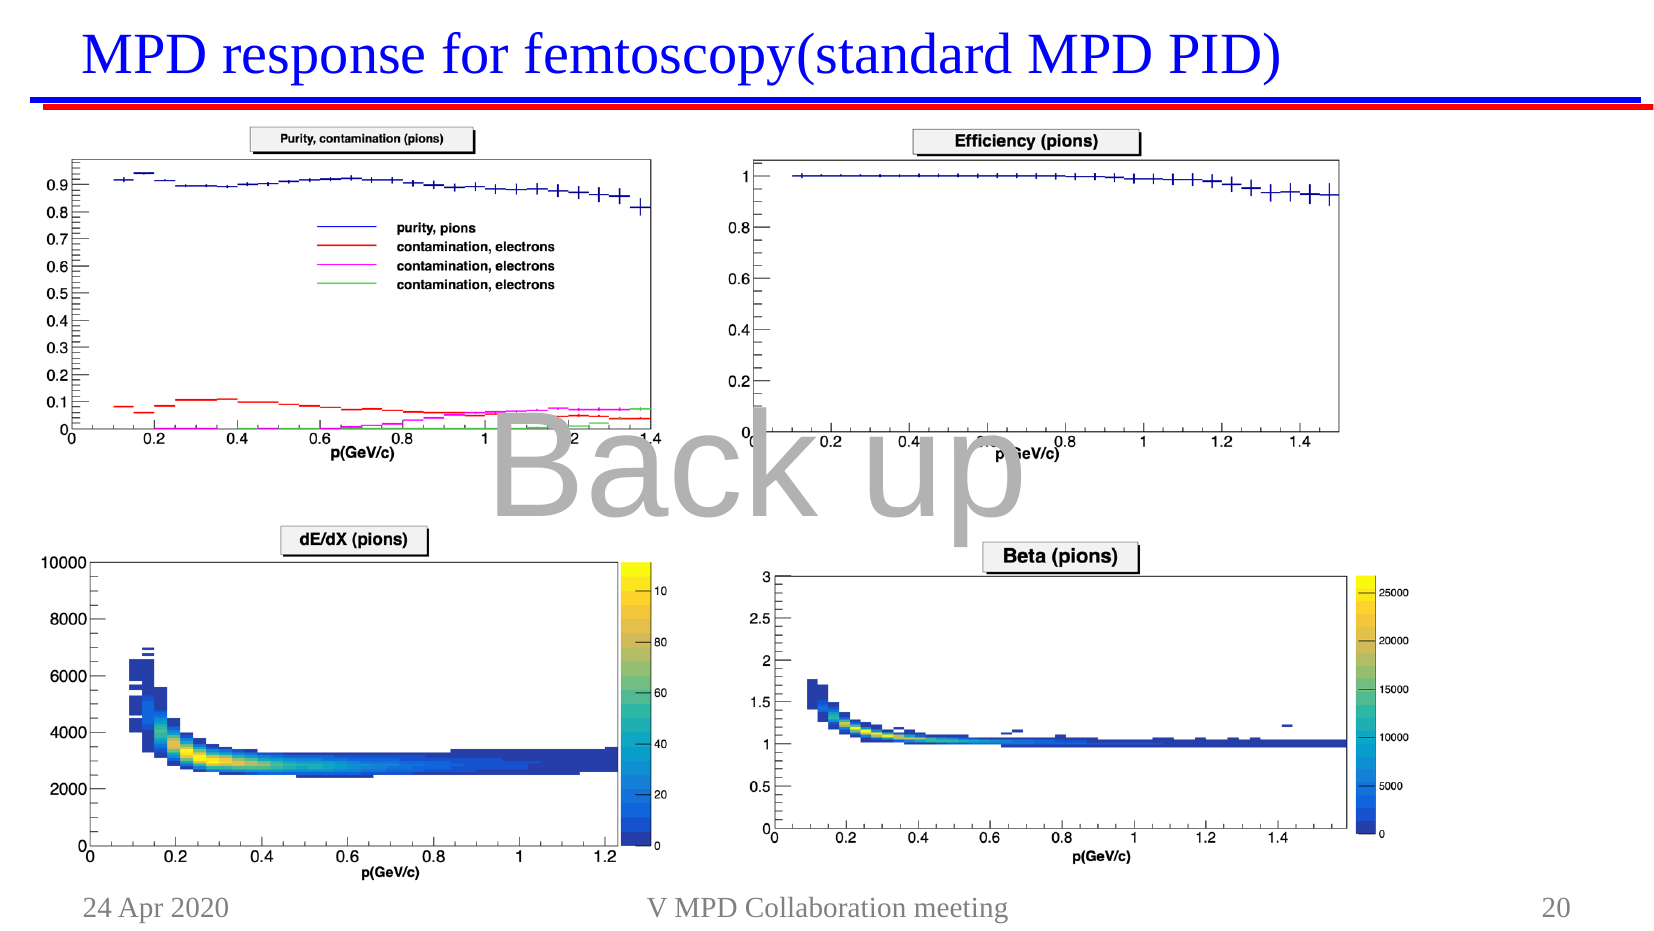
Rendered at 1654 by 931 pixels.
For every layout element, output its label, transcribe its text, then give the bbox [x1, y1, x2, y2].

text_box Back up [471, 372, 1043, 556]
picture [682, 540, 1411, 871]
picture [6, 523, 667, 886]
picture [0, 122, 1393, 470]
title MPD response for femtoscopy(standard MPD PID) [81, 7, 1570, 91]
